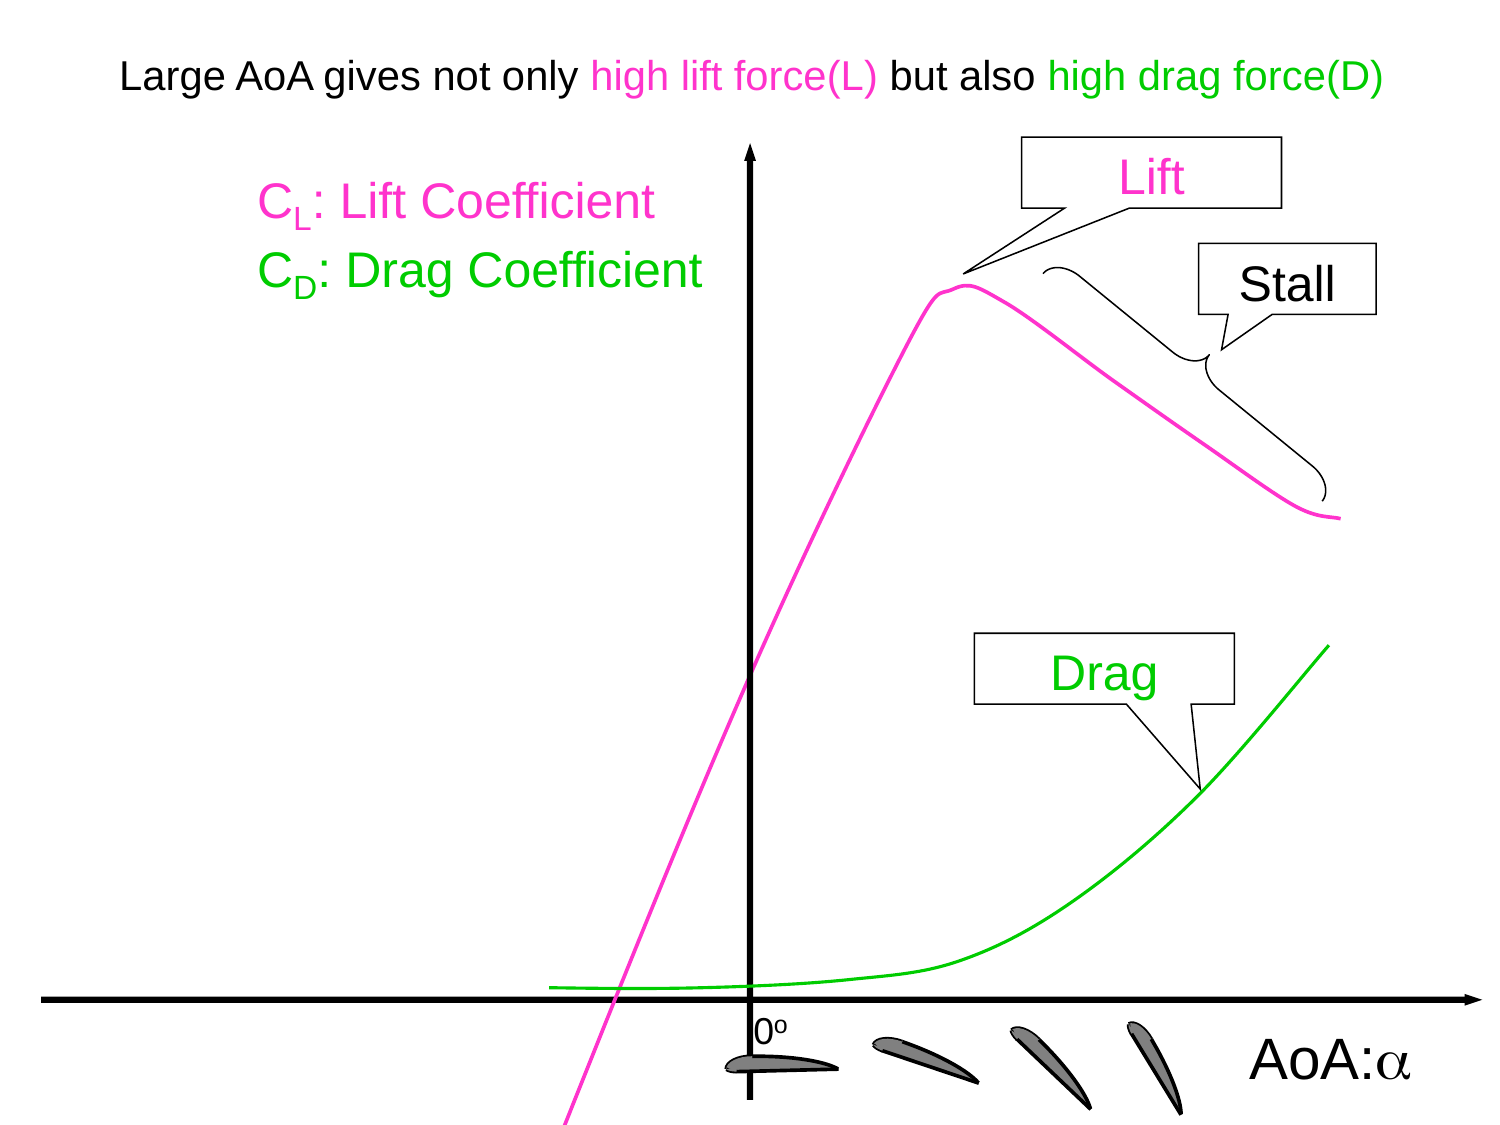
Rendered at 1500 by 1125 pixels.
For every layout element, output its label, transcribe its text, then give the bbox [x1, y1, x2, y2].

text_box AoA:a [1234, 1014, 1427, 1099]
text_box [1011, 1028, 1083, 1098]
text_box 0o [738, 999, 746, 1058]
text_box [1128, 1023, 1177, 1103]
text_box Stall [1198, 243, 1377, 350]
text_box Lift [963, 137, 1282, 274]
text_box Drag [974, 633, 1235, 790]
text_box [873, 1038, 966, 1076]
text_box [726, 1056, 825, 1072]
text_box 0o [754, 999, 833, 1060]
text_box Large AoA gives not only high lift force(L) but also high drag force(D) [104, 41, 1400, 106]
text_box CL: Lift Coefficient CD: Drag Coefficient [242, 161, 718, 314]
